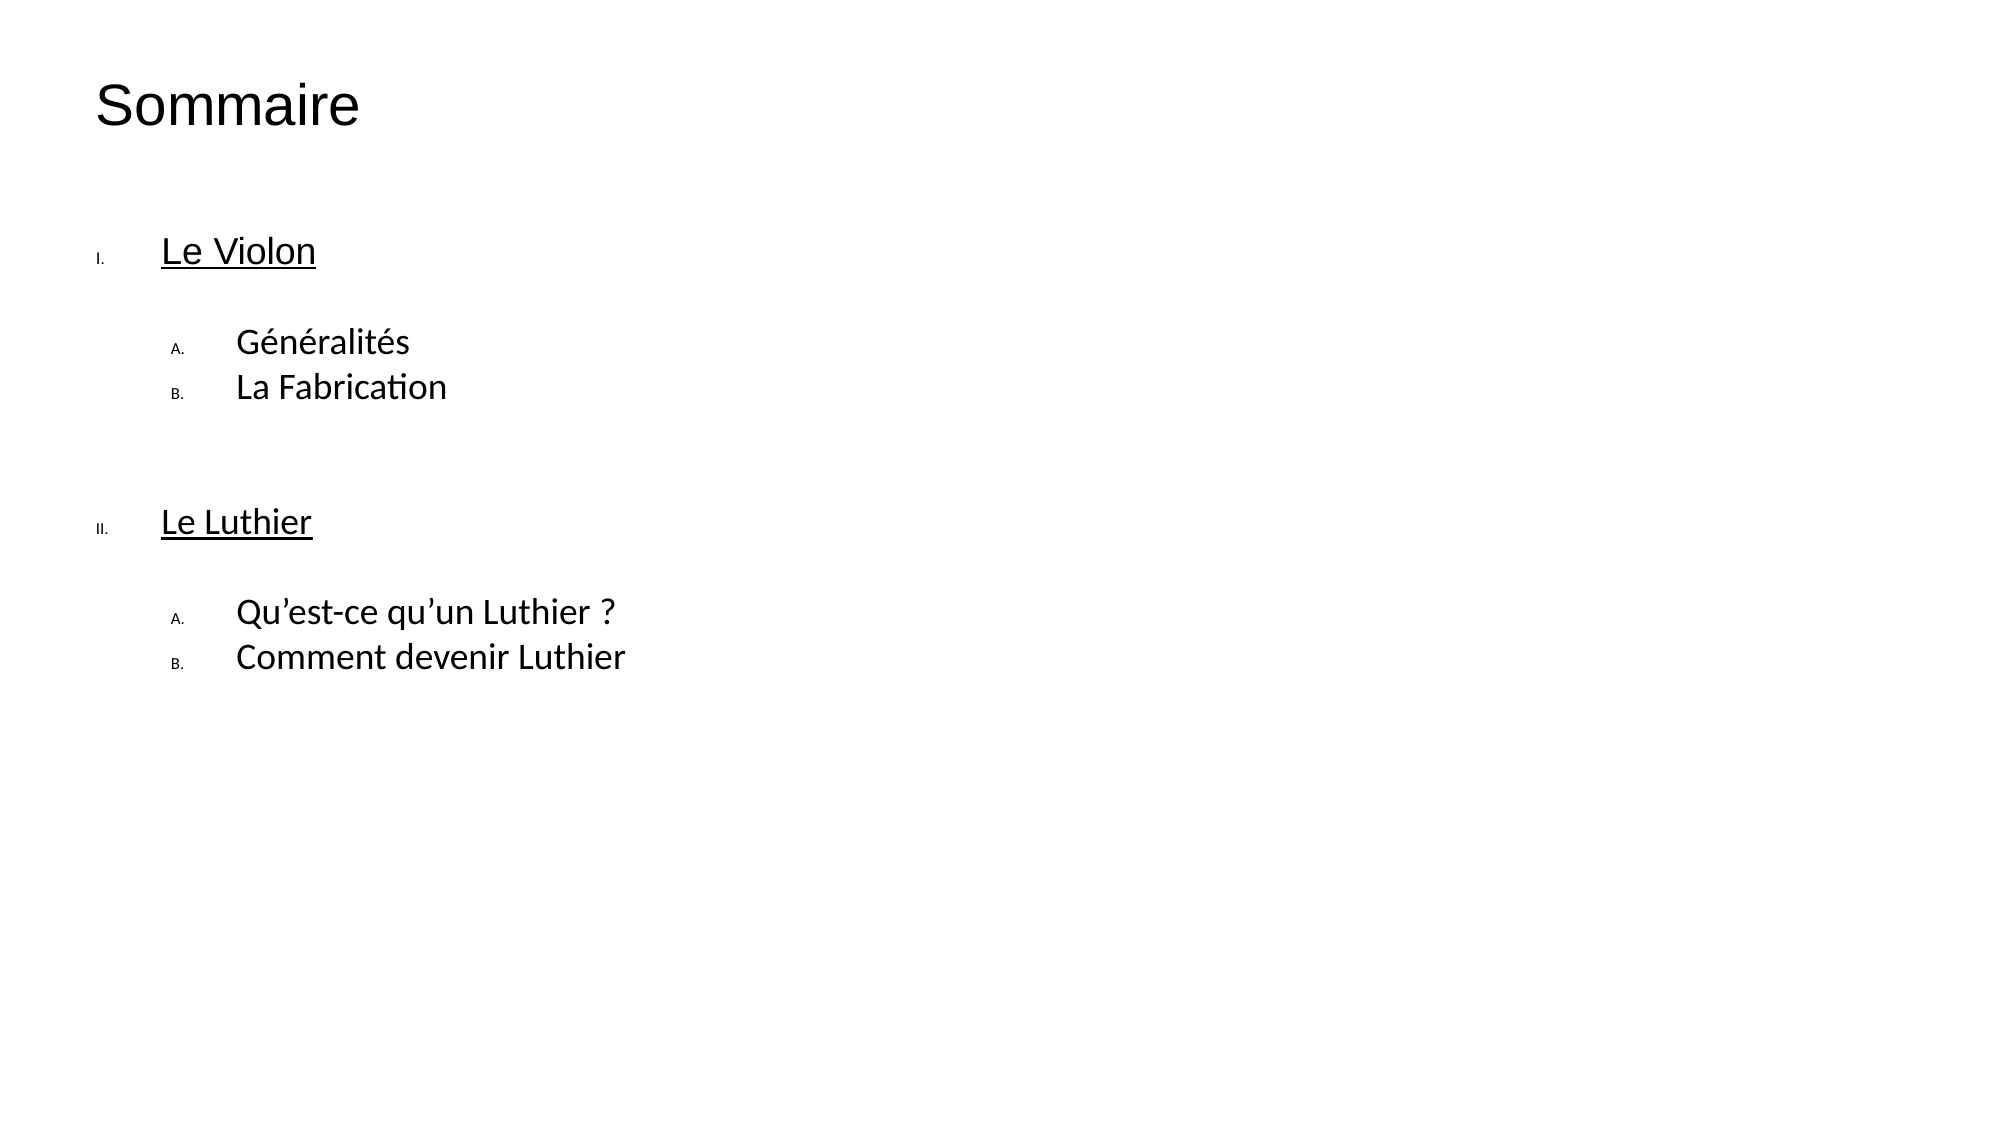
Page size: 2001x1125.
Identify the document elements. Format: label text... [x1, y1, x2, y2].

text_box Sommaire Le Violon Généralités La Fabrication Le Luthier Qu’est-ce qu’un Luthier ? Comment devenir Luthier [81, 60, 1025, 775]
